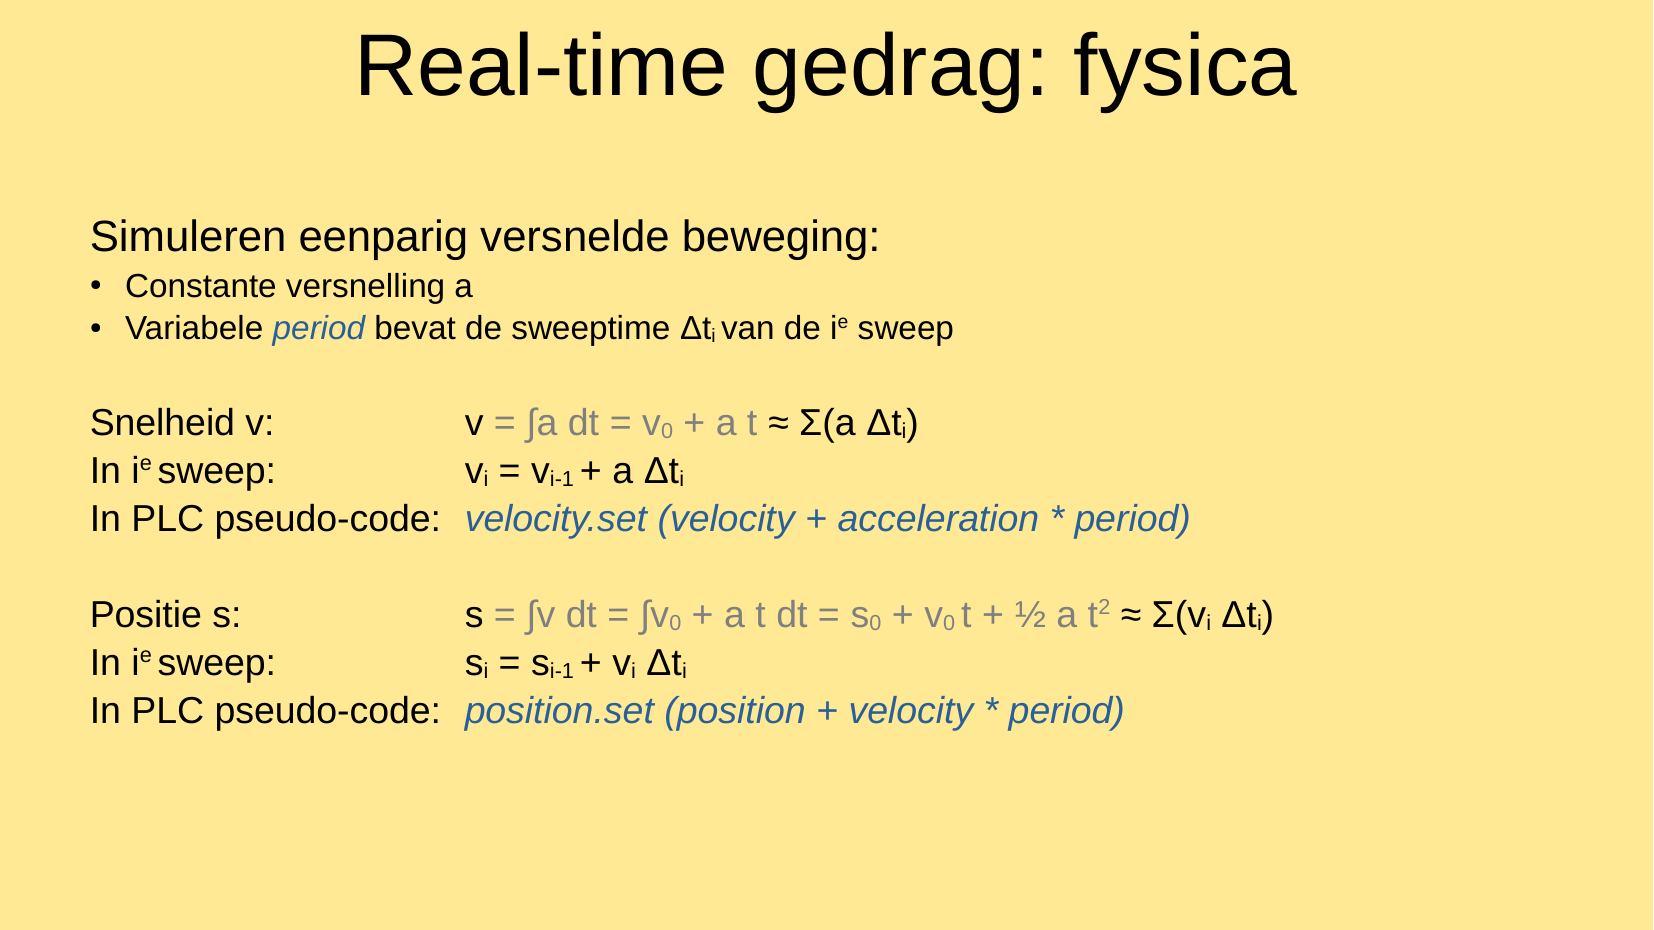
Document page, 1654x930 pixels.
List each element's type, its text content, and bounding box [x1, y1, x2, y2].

title Real-time gedrag: fysica [82, 6, 1571, 125]
text_box Simuleren eenparig versnelde beweging: Constante versnelling a Variabele period bevat de sweeptime Δti van de ie sweep Snelheid v: v = ∫a dt = v0 + a t ≈ Σ(a Δti) In ie sweep: vi = vi-1 + a Δti In PLC pseudo-code: velocity.set (velocity + acceleration * period) Positie s: s = ∫v dt = ∫v0 + a t dt = s0 + v0 t + ½ a t2 ≈ Σ(vi Δti) In ie sweep: si = si-1 + vi Δti In PLC pseudo-code: position.set (position + velocity * period) [75, 150, 1576, 901]
